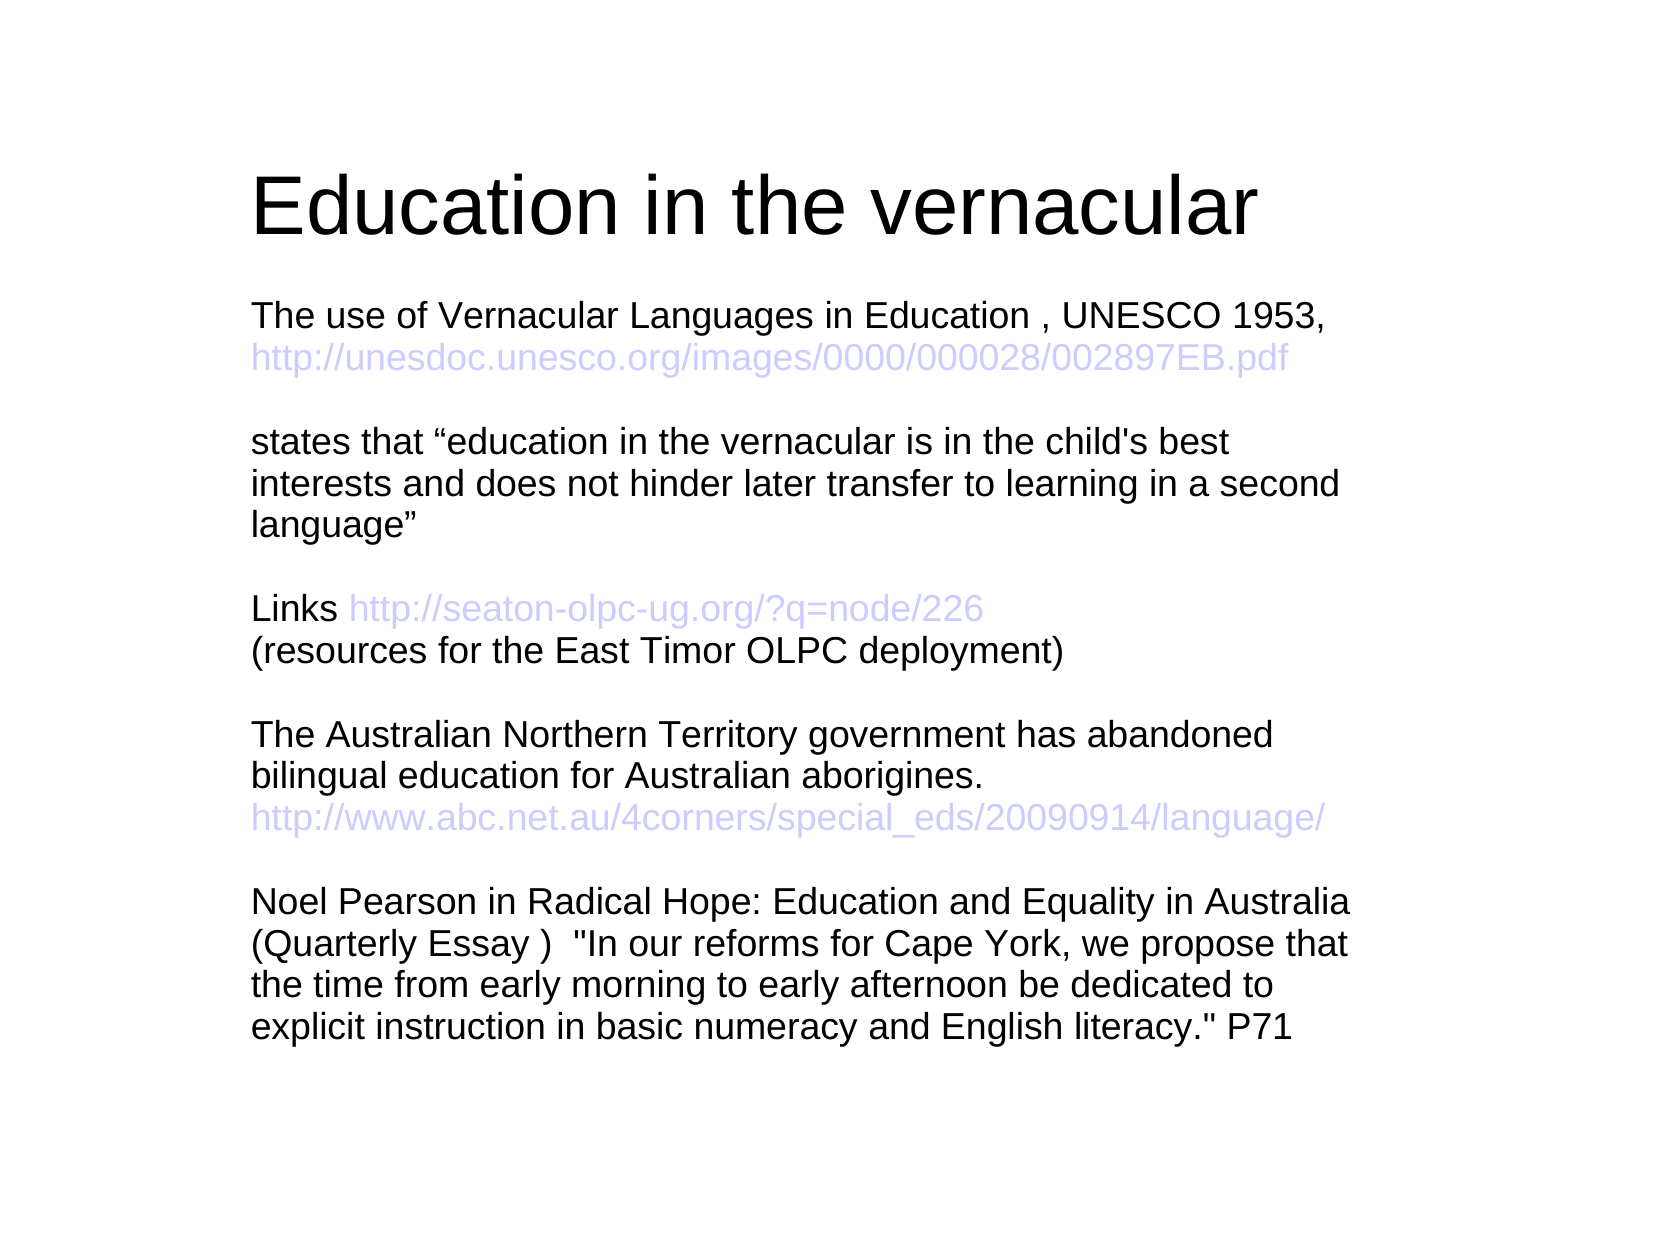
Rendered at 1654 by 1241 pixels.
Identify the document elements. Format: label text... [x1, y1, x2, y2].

text_box Education in the vernacular The use of Vernacular Languages in Education , UNESCO 1953, http://unesdoc.unesco.org/images/0000/000028/002897EB.pdf states that “education in the vernacular is in the child's best interests and does not hinder later transfer to learning in a second language” Links http://seaton-olpc-ug.org/?q=node/226 (resources for the East Timor OLPC deployment) The Australian Northern Territory government has abandoned bilingual education for Australian aborigines. http://www.abc.net.au/4corners/special_eds/20090914/language/ Noel Pearson in Radical Hope: Education and Equality in Australia (Quarterly Essay ) "In our reforms for Cape York, we propose that the time from early morning to early afternoon be dedicated to explicit instruction in basic numeracy and English literacy." P71 [236, 147, 1388, 1181]
